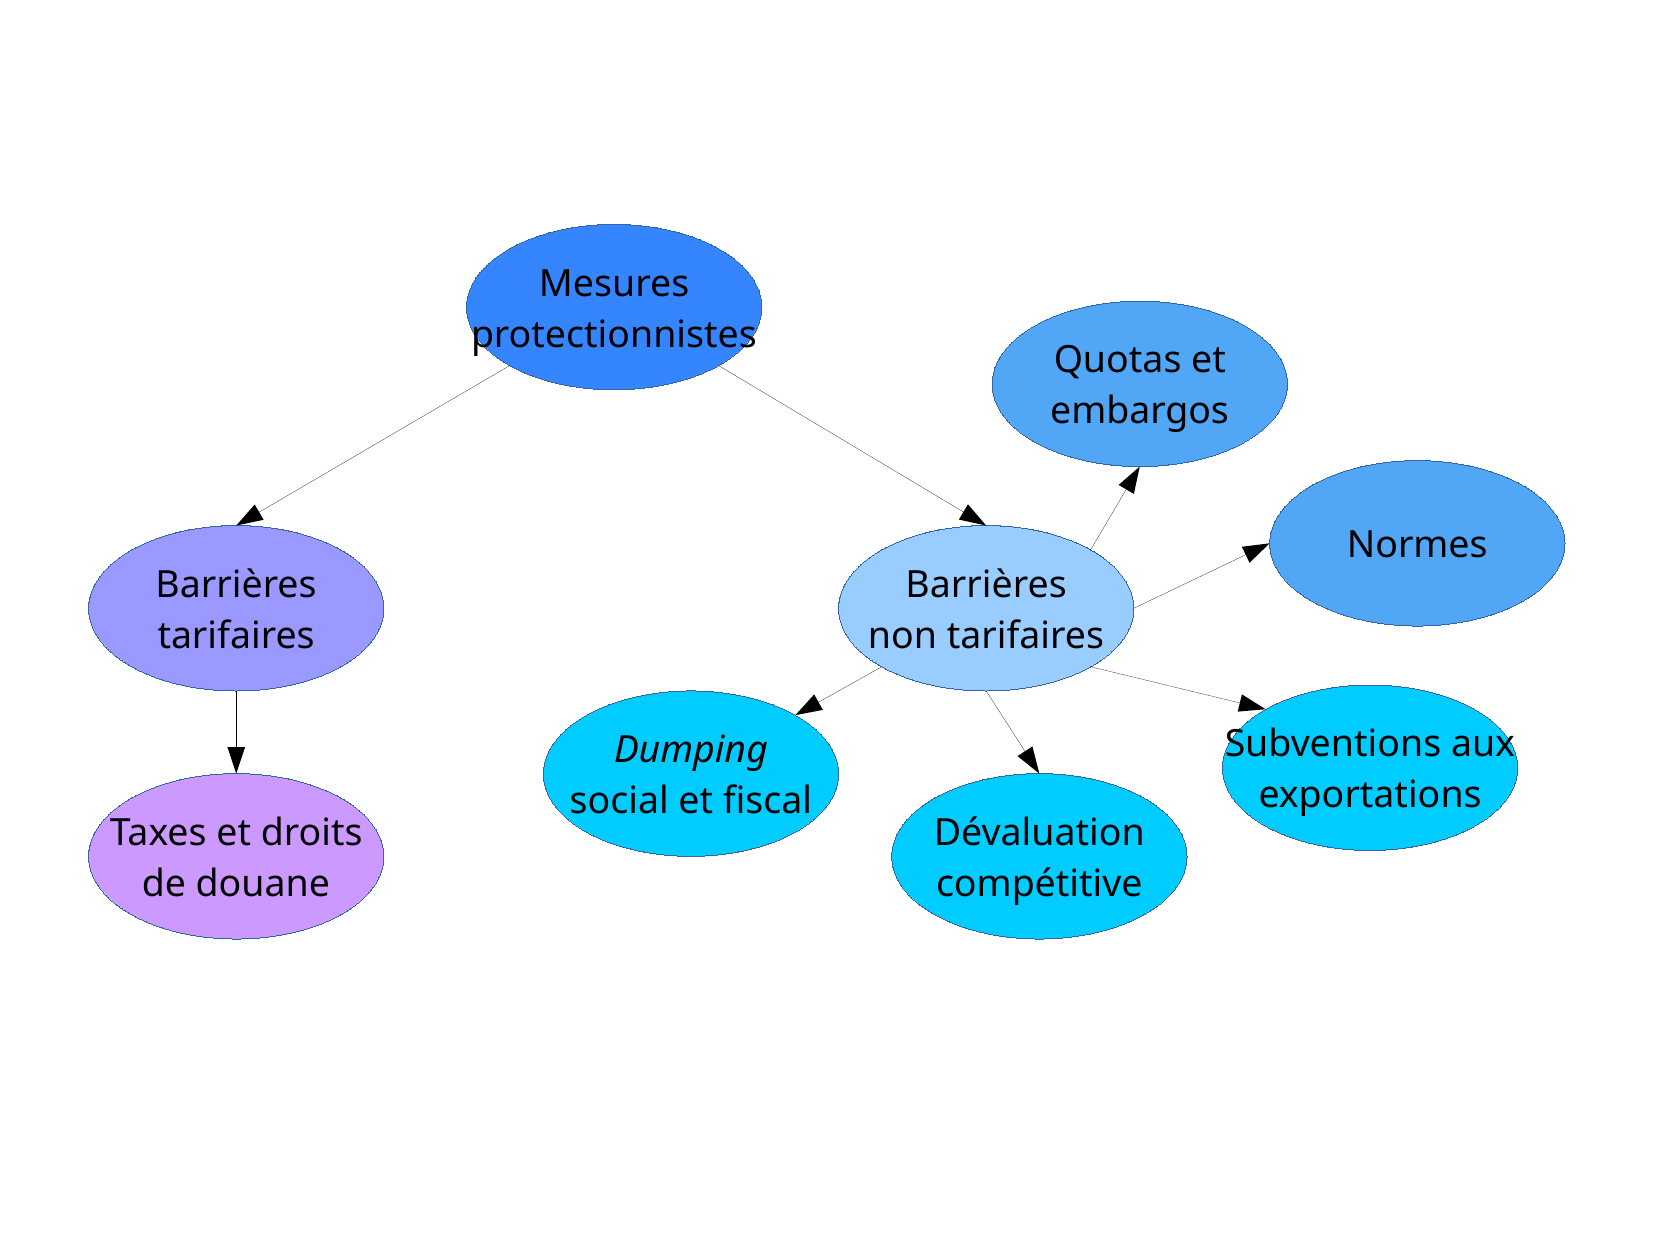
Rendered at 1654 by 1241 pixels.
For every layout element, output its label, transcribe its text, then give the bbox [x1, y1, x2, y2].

text_box Taxes et droits de douane [88, 773, 384, 940]
text_box Barrières non tarifaires [838, 525, 1134, 692]
text_box Mesures protectionnistes [466, 224, 762, 390]
text_box Dévaluation compétitive [891, 773, 1188, 940]
text_box Subventions aux exportations [1222, 685, 1518, 851]
text_box Quotas et embargos [992, 301, 1288, 467]
text_box Normes [1269, 460, 1566, 627]
text_box Dumping social et fiscal [543, 690, 839, 857]
text_box Barrières tarifaires [88, 525, 384, 692]
